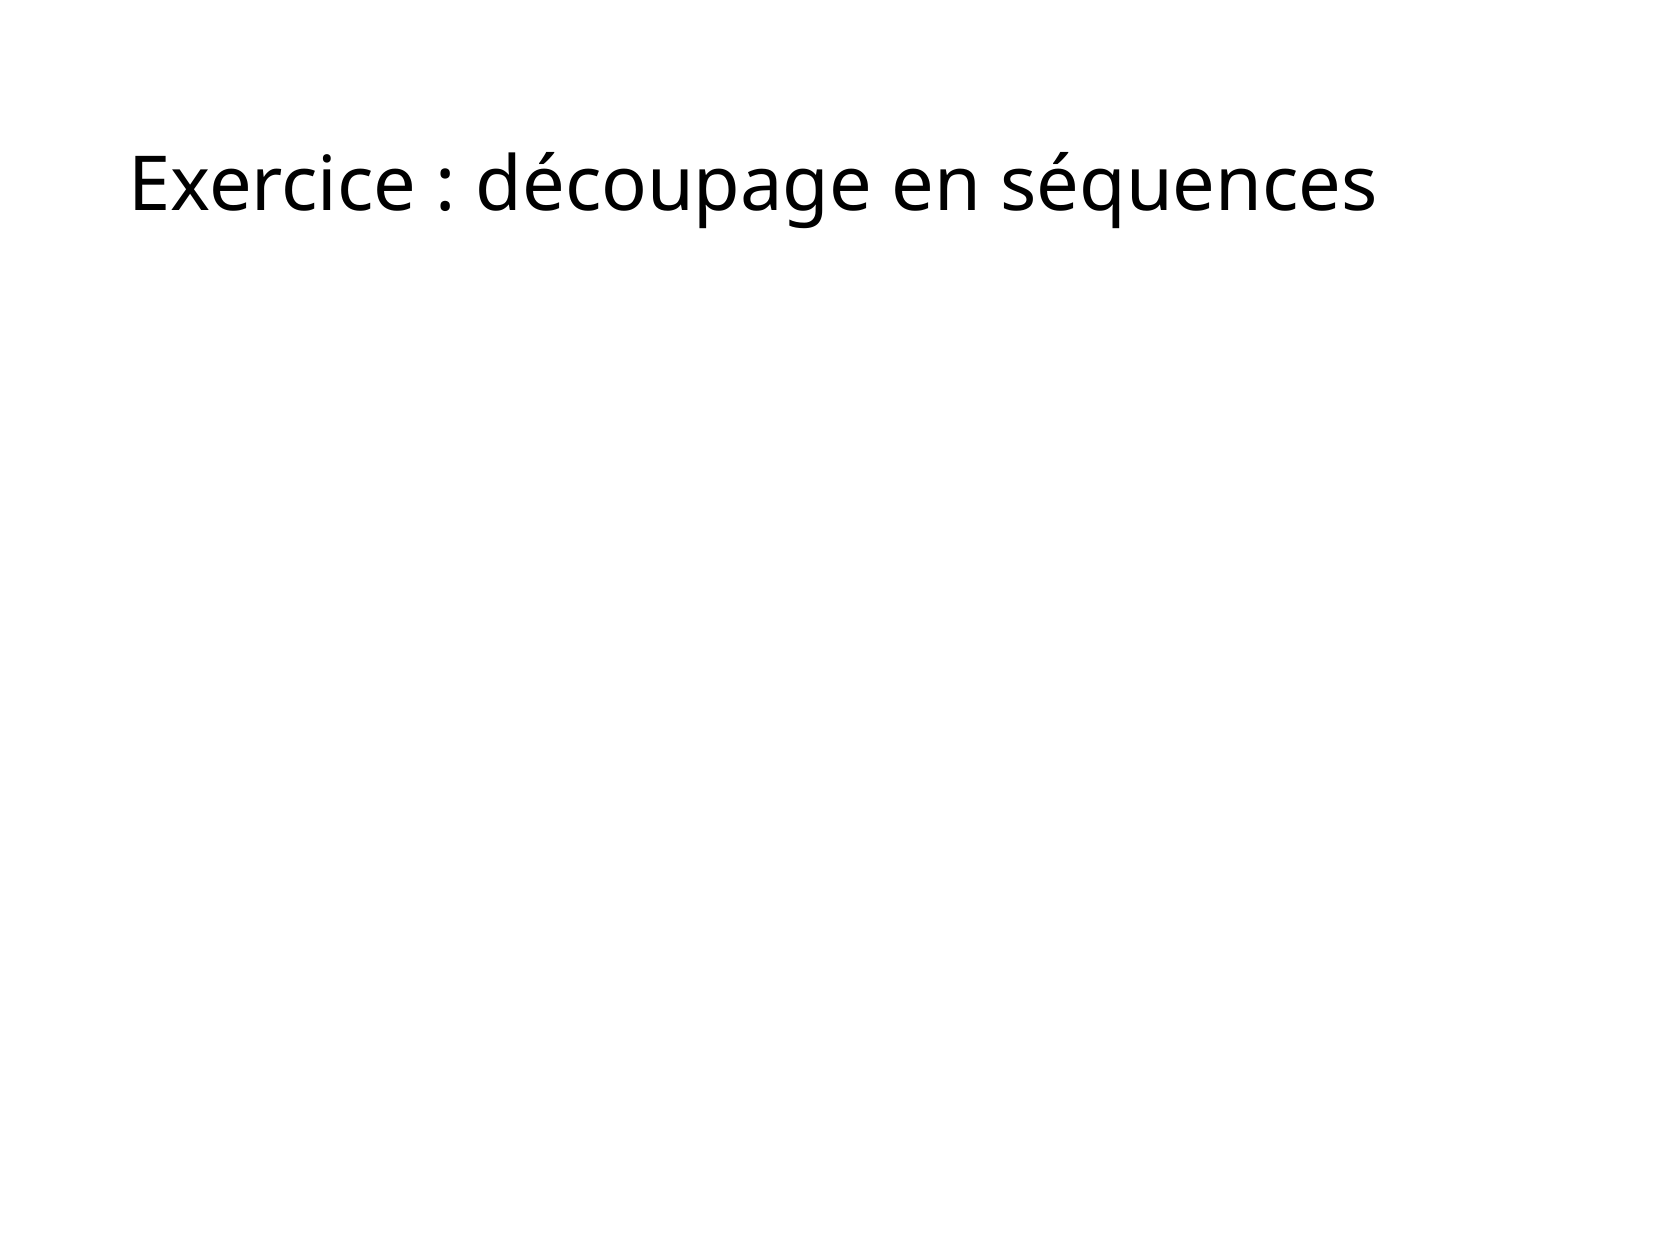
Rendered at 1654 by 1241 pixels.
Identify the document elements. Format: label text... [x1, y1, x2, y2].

title Exercice : découpage en séquences [113, 66, 1540, 306]
